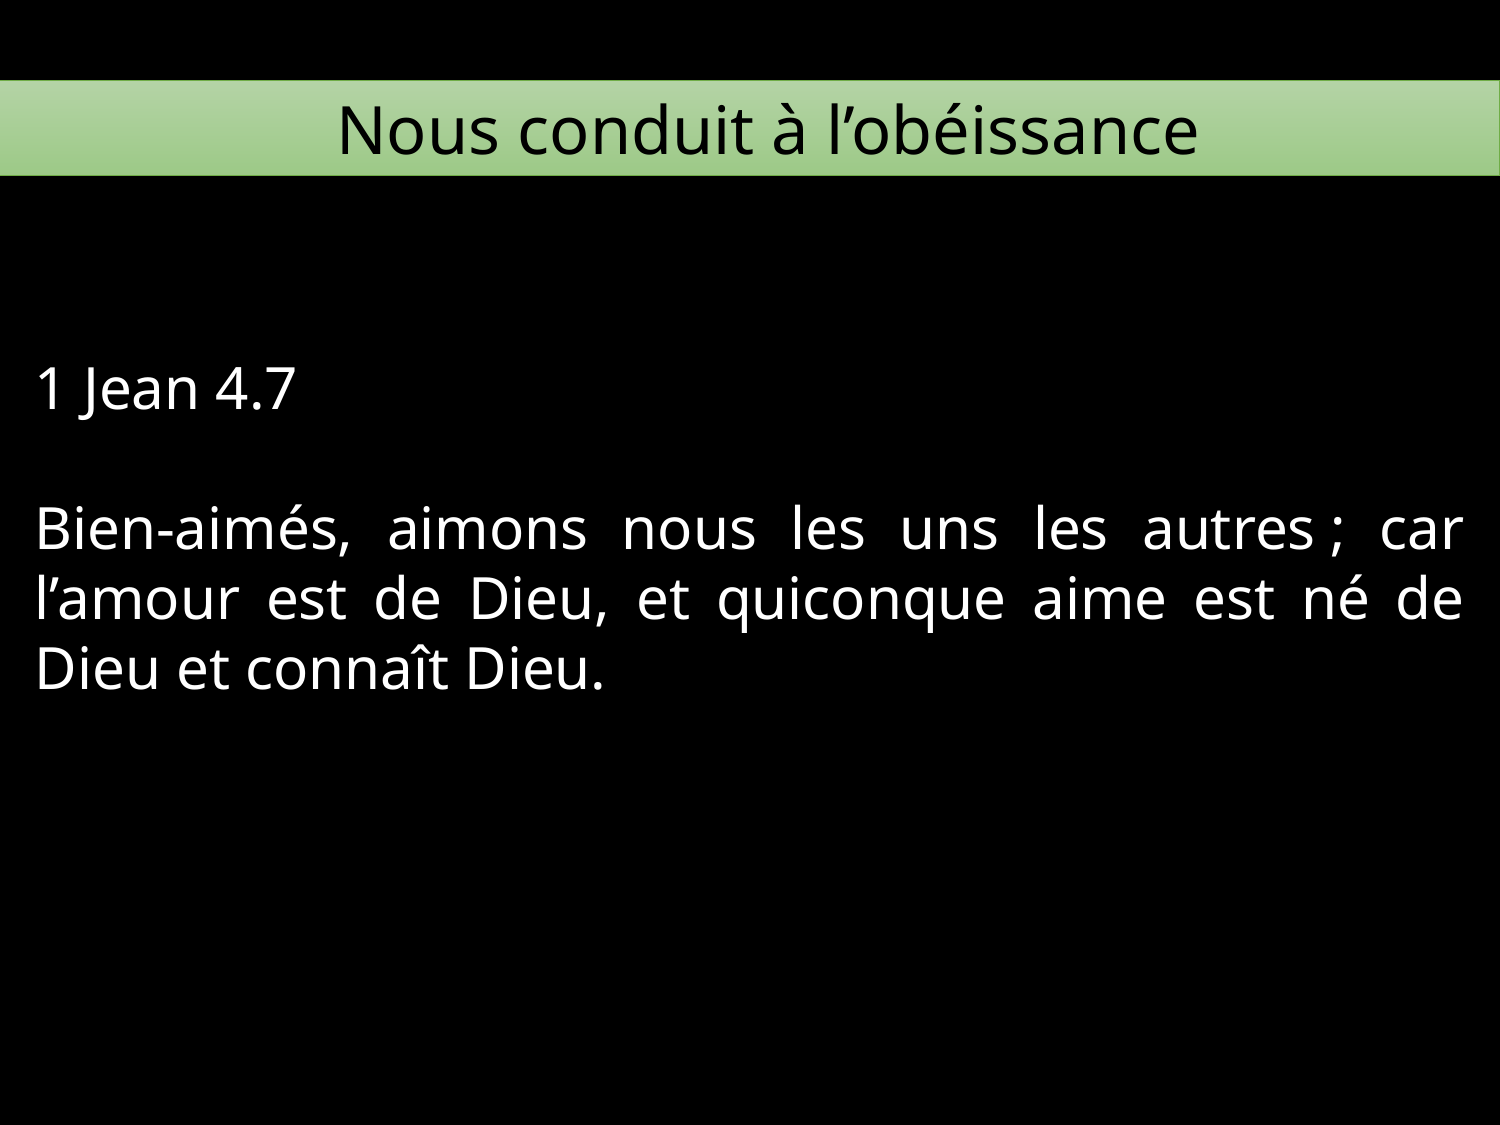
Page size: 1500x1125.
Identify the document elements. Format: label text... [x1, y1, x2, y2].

text_box Nous conduit à l’obéissance [0, 80, 1500, 176]
text_box 1 Jean 4.7 Bien-aimés, aimons nous les uns les autres ; car l’amour est de Dieu, et quiconque aime est né de Dieu et connaît Dieu. [20, 343, 1480, 709]
